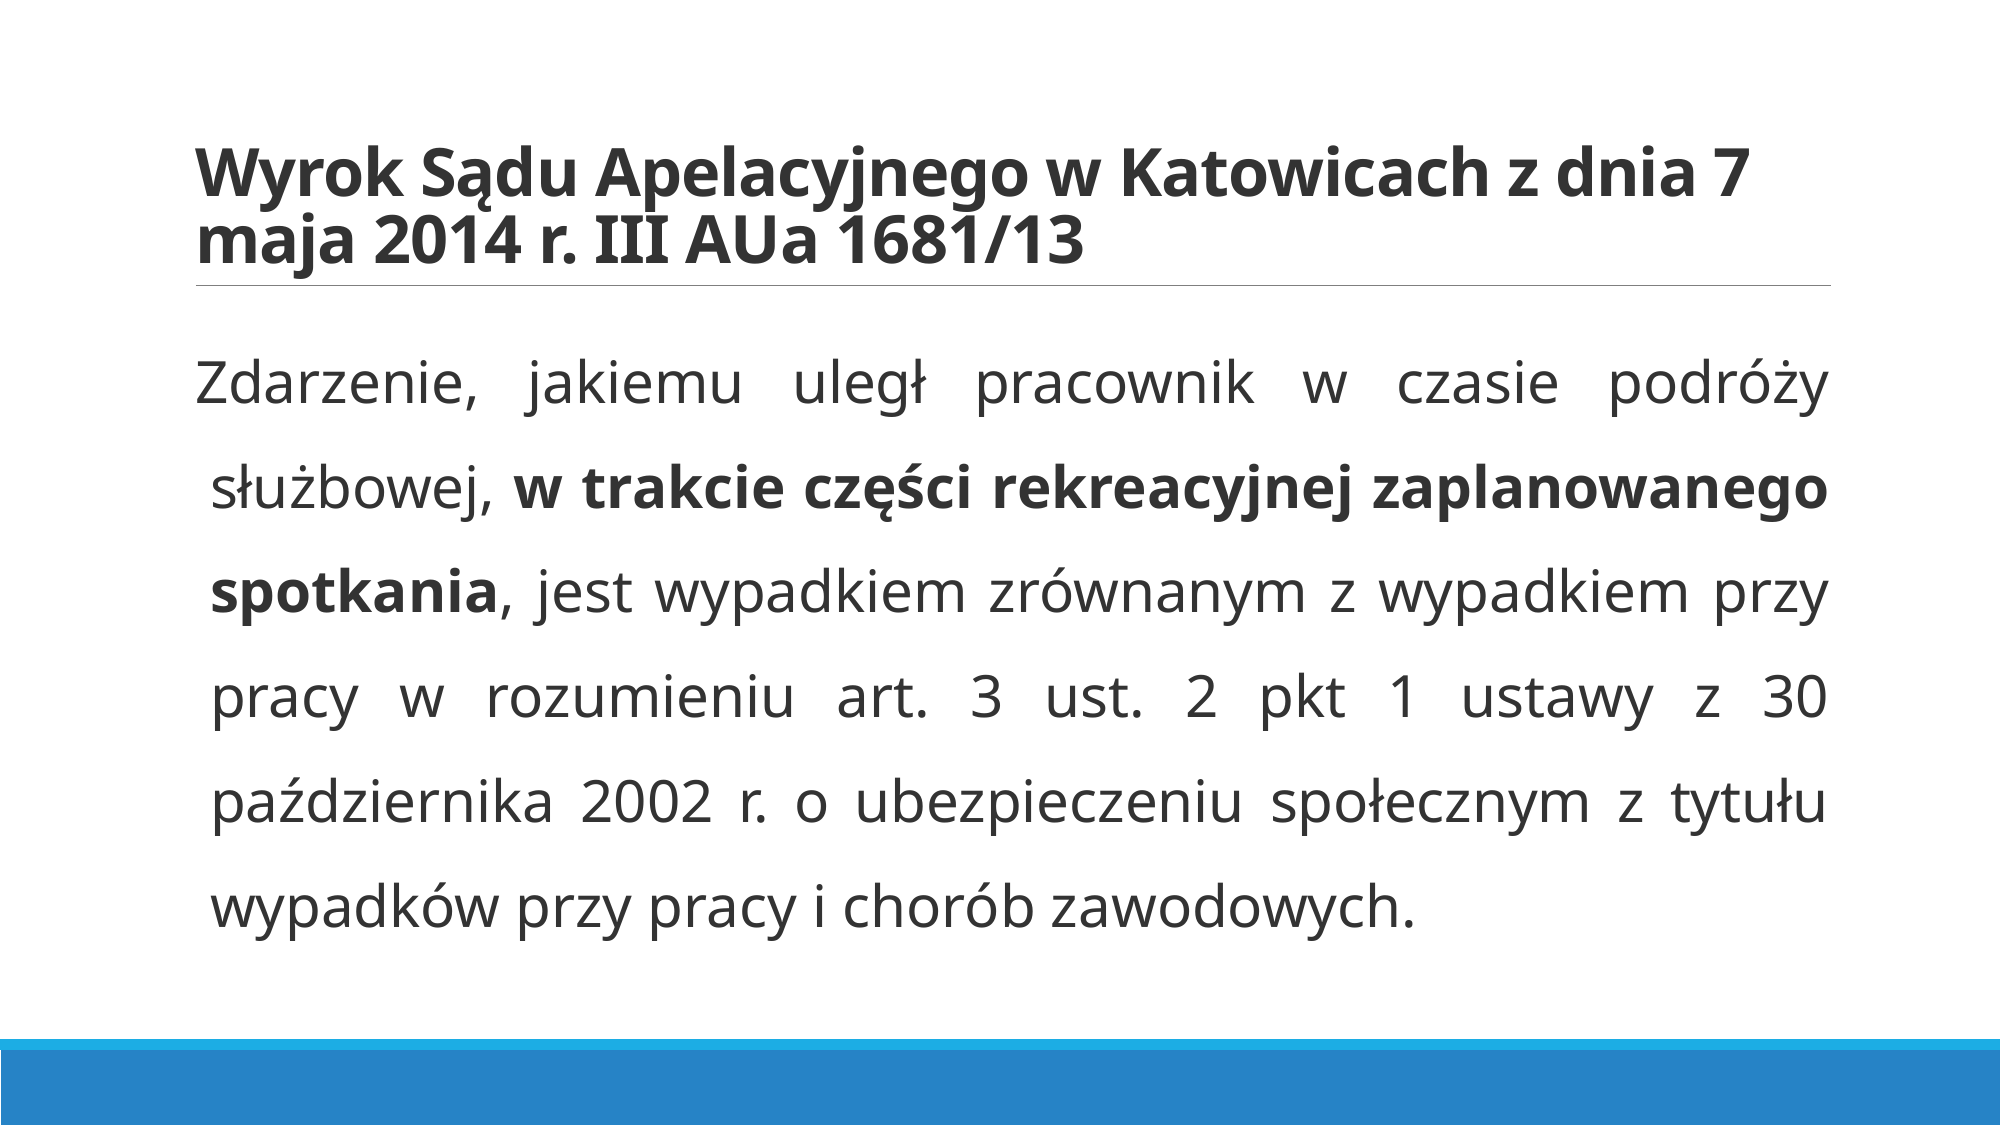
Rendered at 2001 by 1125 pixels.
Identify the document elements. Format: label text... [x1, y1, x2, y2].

title Wyrok Sądu Apelacyjnego w Katowicach z dnia 7 maja 2014 r. III AUa 1681/13 [180, 47, 1831, 286]
list Zdarzenie, jakiemu uległ pracownik w czasie podróży służbowej, w trakcie części rekreacyjnej zaplanowanego spotkania, jest wypadkiem zrównanym z wypadkiem przy pracy w rozumieniu art. 3 ust. 2 pkt 1 ustawy z 30 października 2002 r. o ubezpieczeniu społecznym z tytułu wypadków przy pracy i chorób zawodowych. [180, 302, 1831, 963]
